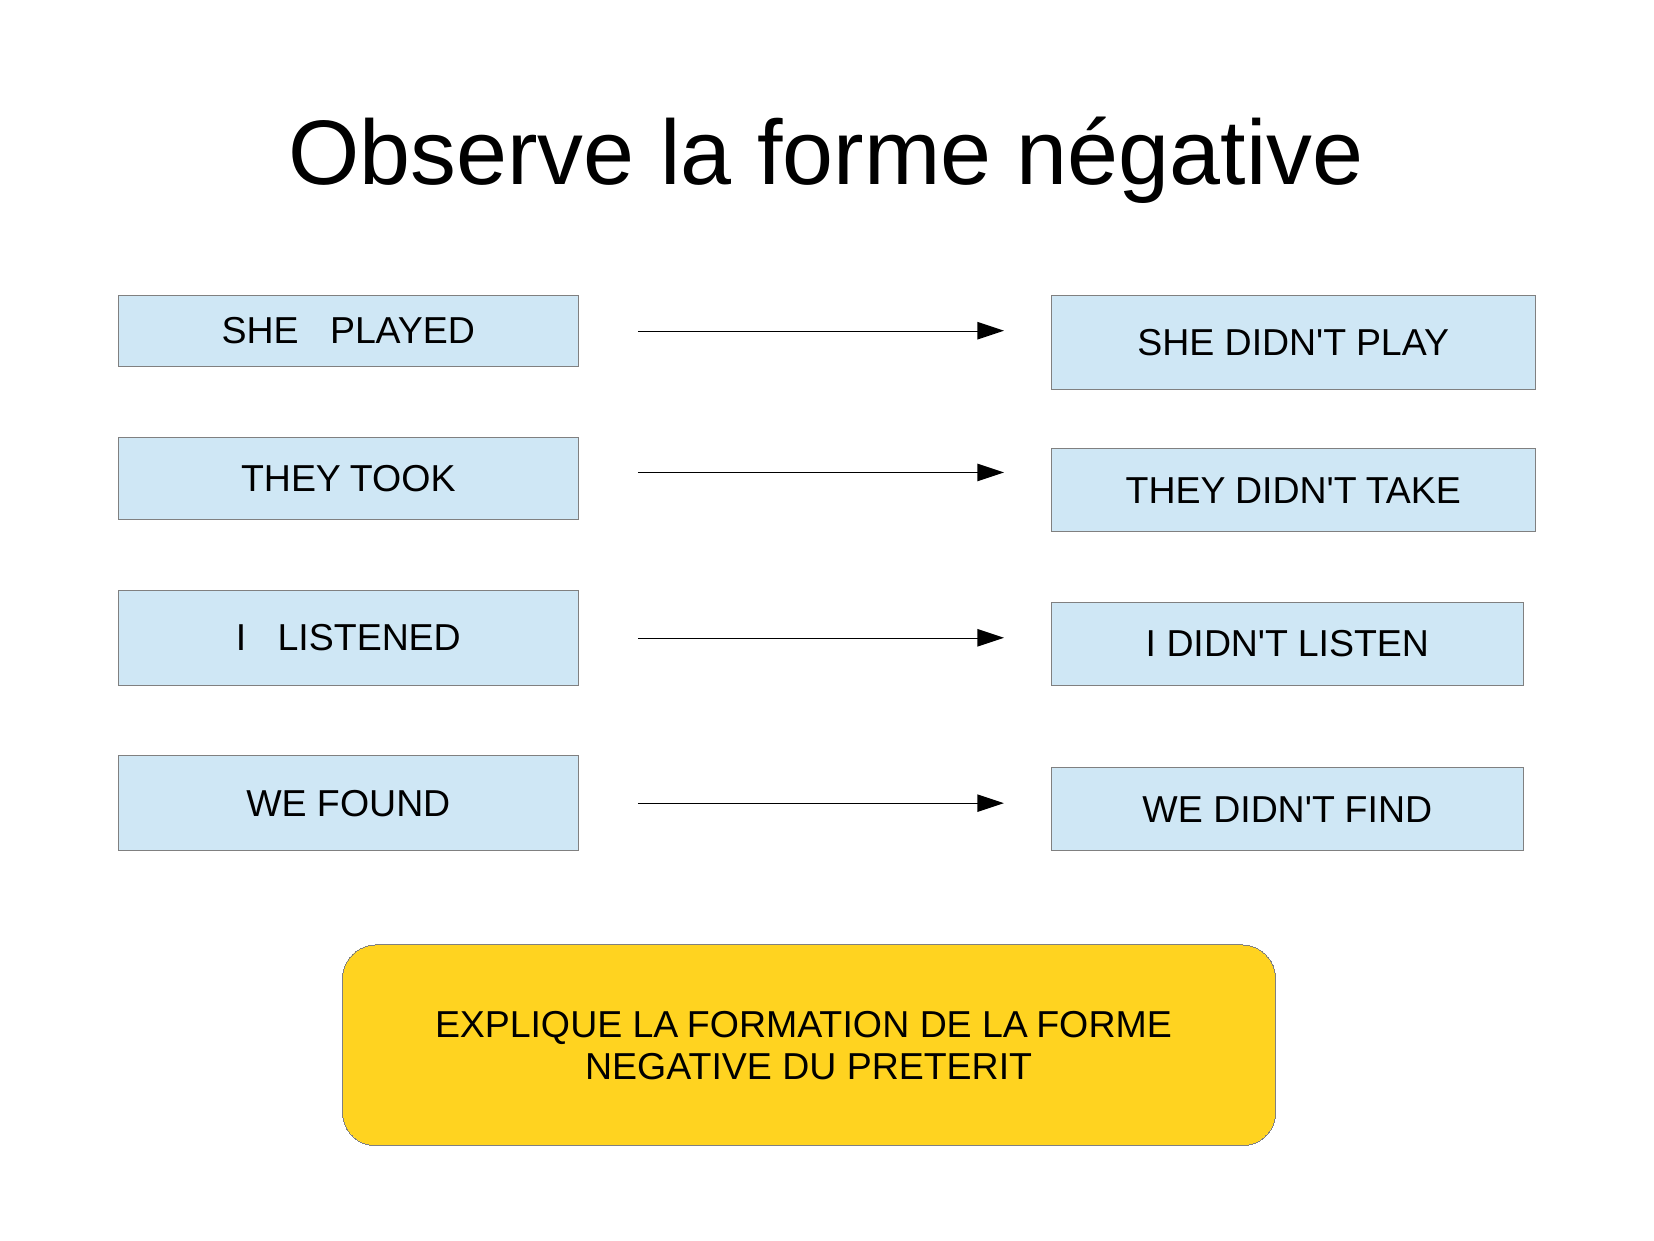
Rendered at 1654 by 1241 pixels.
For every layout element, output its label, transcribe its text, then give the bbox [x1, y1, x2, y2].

text_box EXPLIQUE LA FORMATION DE LA FORME NEGATIVE DU PRETERIT [342, 944, 1276, 1146]
text_box WE FOUND [118, 755, 579, 851]
text_box WE DIDN'T FIND [1051, 767, 1524, 851]
text_box THEY TOOK [118, 437, 579, 520]
title Observe la forme négative [82, 49, 1571, 257]
text_box SHE DIDN'T PLAY [1051, 295, 1536, 390]
text_box I LISTENED [118, 590, 579, 686]
text_box SHE PLAYED [118, 295, 579, 367]
text_box I DIDN'T LISTEN [1051, 602, 1524, 686]
text_box THEY DIDN'T TAKE [1051, 448, 1536, 532]
